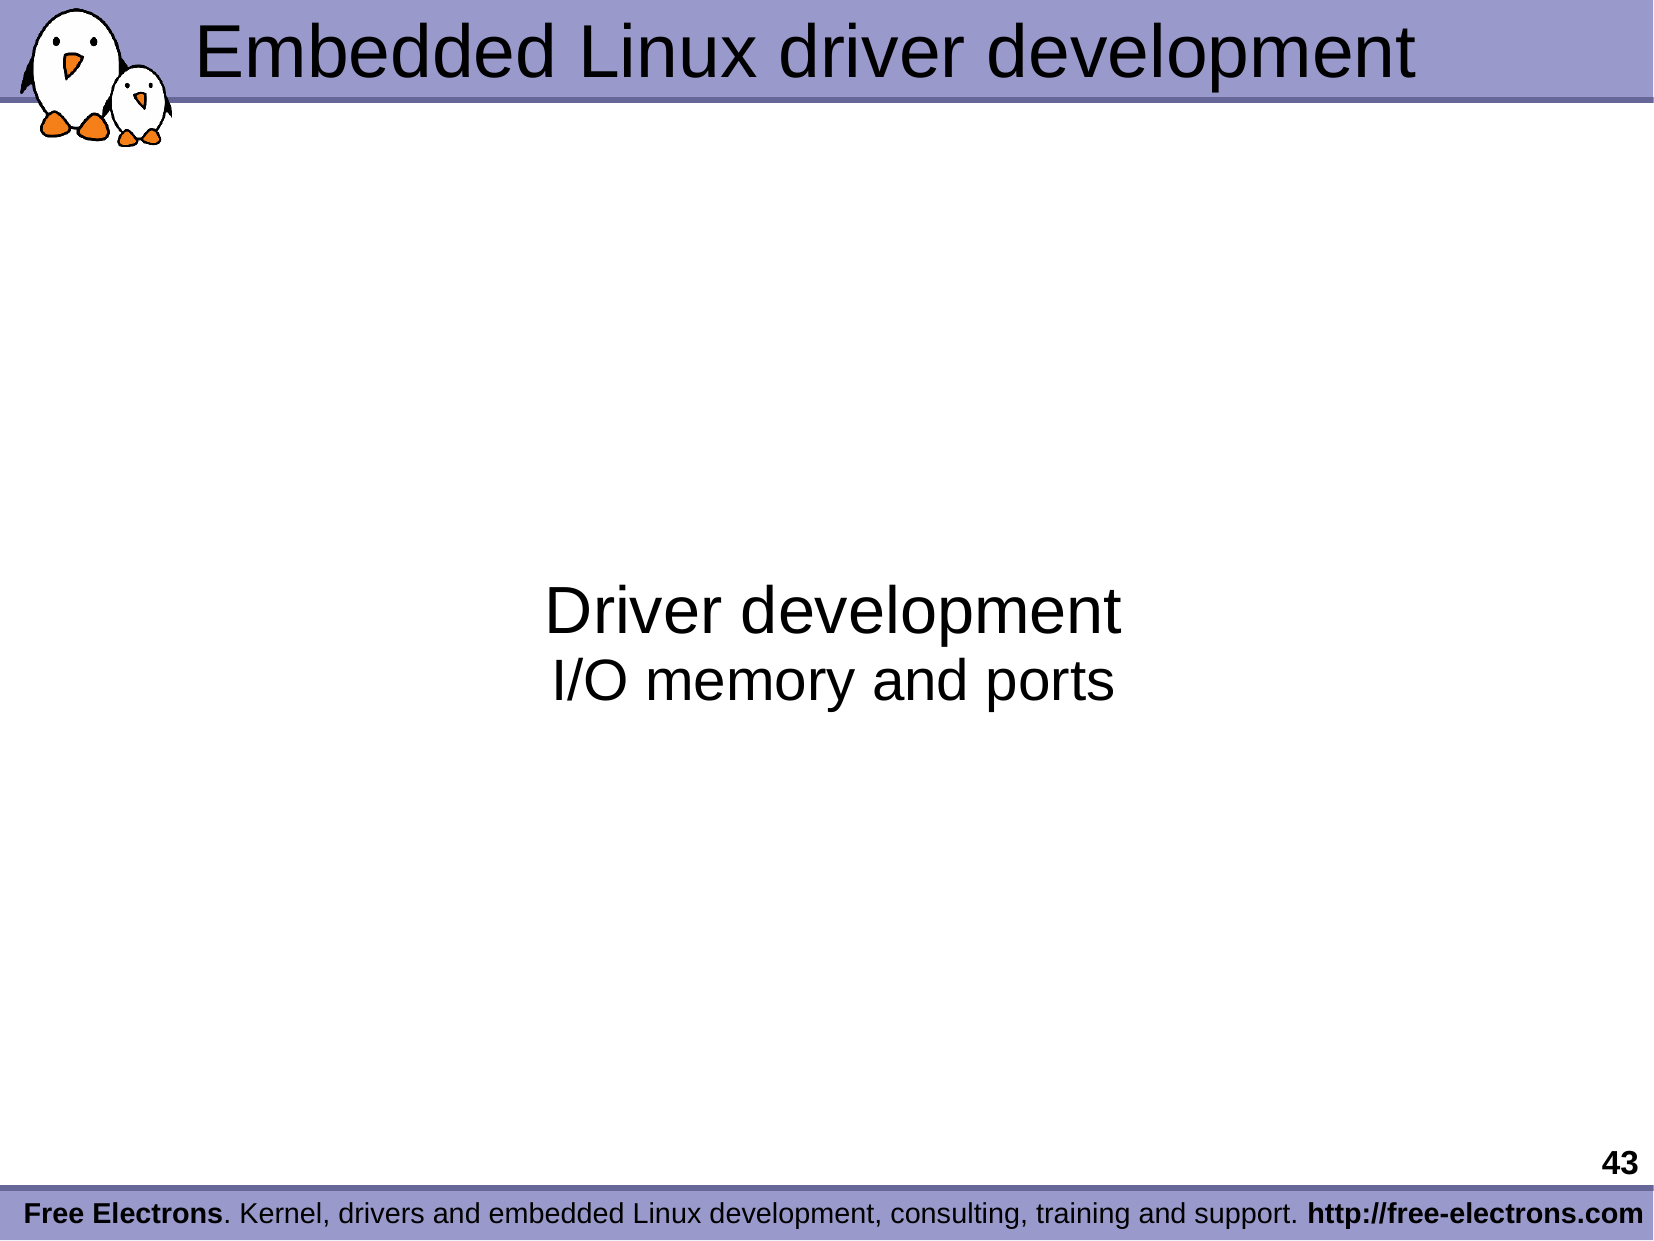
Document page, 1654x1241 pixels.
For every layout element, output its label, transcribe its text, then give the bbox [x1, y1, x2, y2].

title Embedded Linux driver development [60, 0, 1551, 104]
subtitle Driver development I/O memory and ports [109, 218, 1522, 1069]
picture [20, 8, 172, 147]
